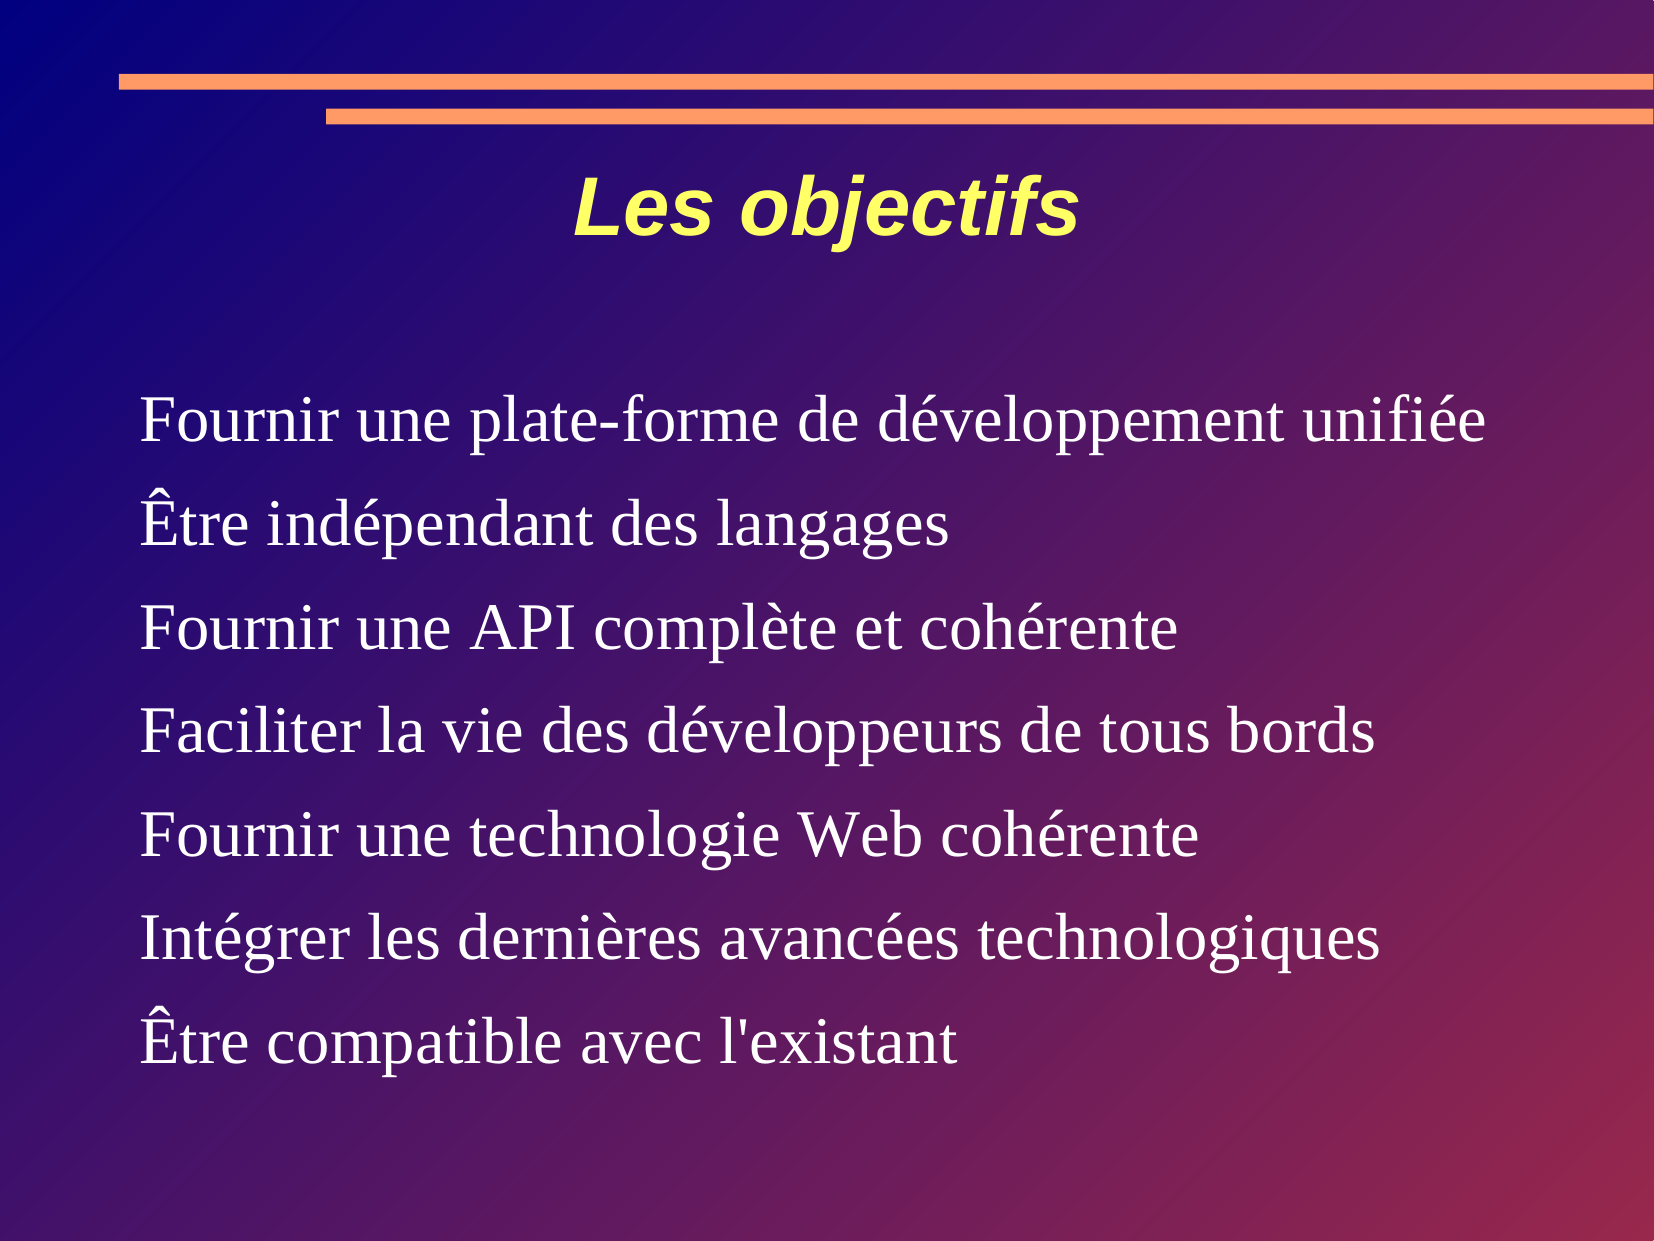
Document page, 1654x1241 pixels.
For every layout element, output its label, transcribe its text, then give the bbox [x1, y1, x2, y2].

title Les objectifs [121, 102, 1534, 311]
list Fournir une plate-forme de développement unifiée Être indépendant des langages Fournir une API complète et cohérente Faciliter la vie des développeurs de tous bords Fournir une technologie Web cohérente Intégrer les dernières avancées technologiques Être compatible avec l'existant [121, 382, 1589, 1096]
